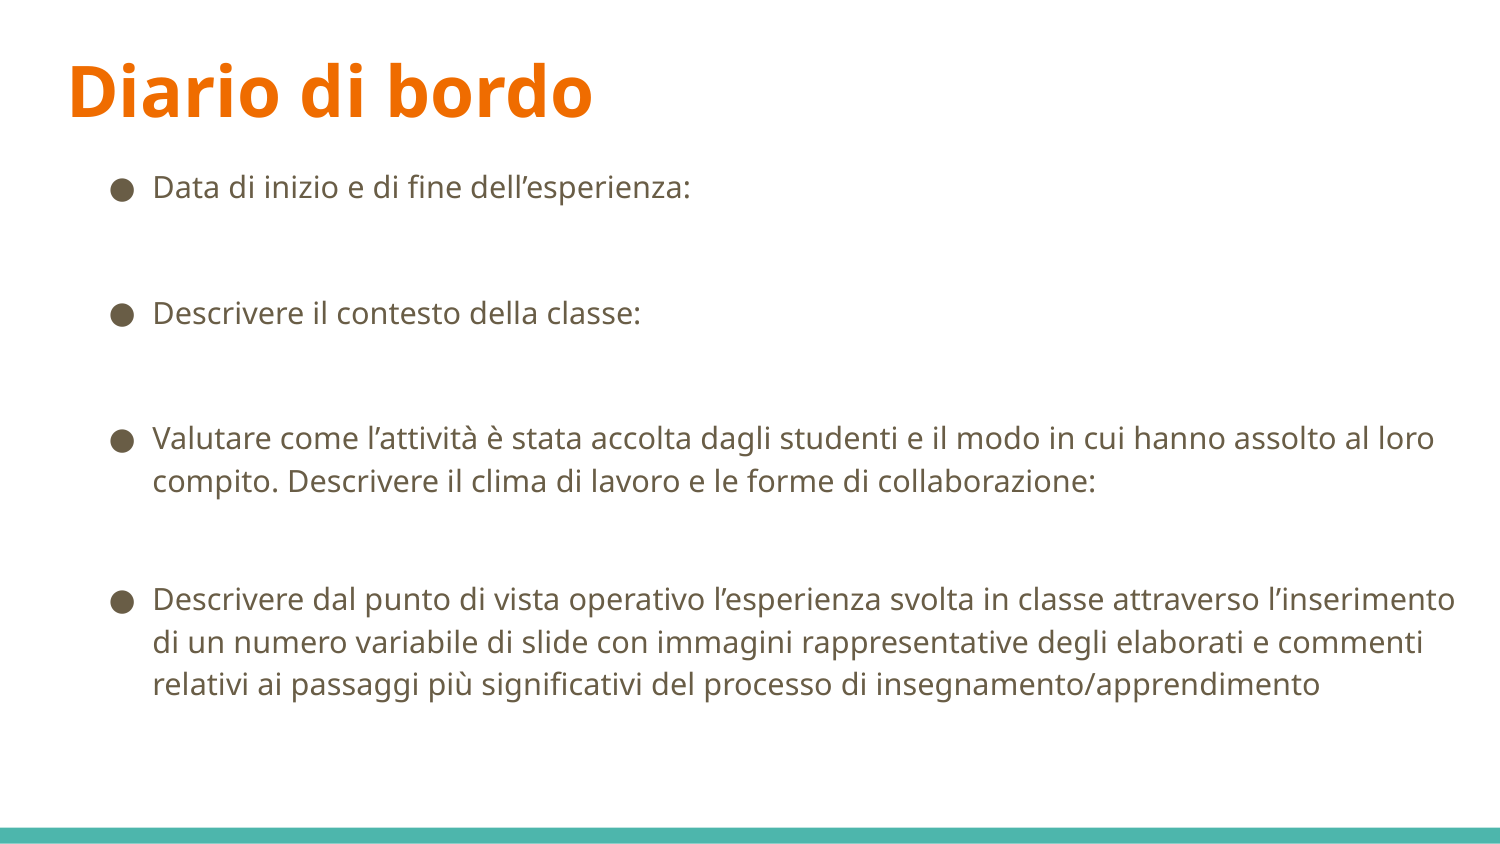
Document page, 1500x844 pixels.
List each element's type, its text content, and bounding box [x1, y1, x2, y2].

title Diario di bordo [51, 31, 1449, 148]
list Data di inizio e di fine dell’esperienza: Descrivere il contesto della classe: Valutare come l’attività è stata accolta dagli studenti e il modo in cui hanno assolto al loro compito. Descrivere il clima di lavoro e le forme di collaborazione: Descrivere dal punto di vista operativo l’esperienza svolta in classe attraverso l’inserimento di un numero variabile di slide con immagini rappresentative degli elaborati e commenti relativi ai passaggi più significativi del processo di insegnamento/apprendimento [76, 147, 1474, 745]
